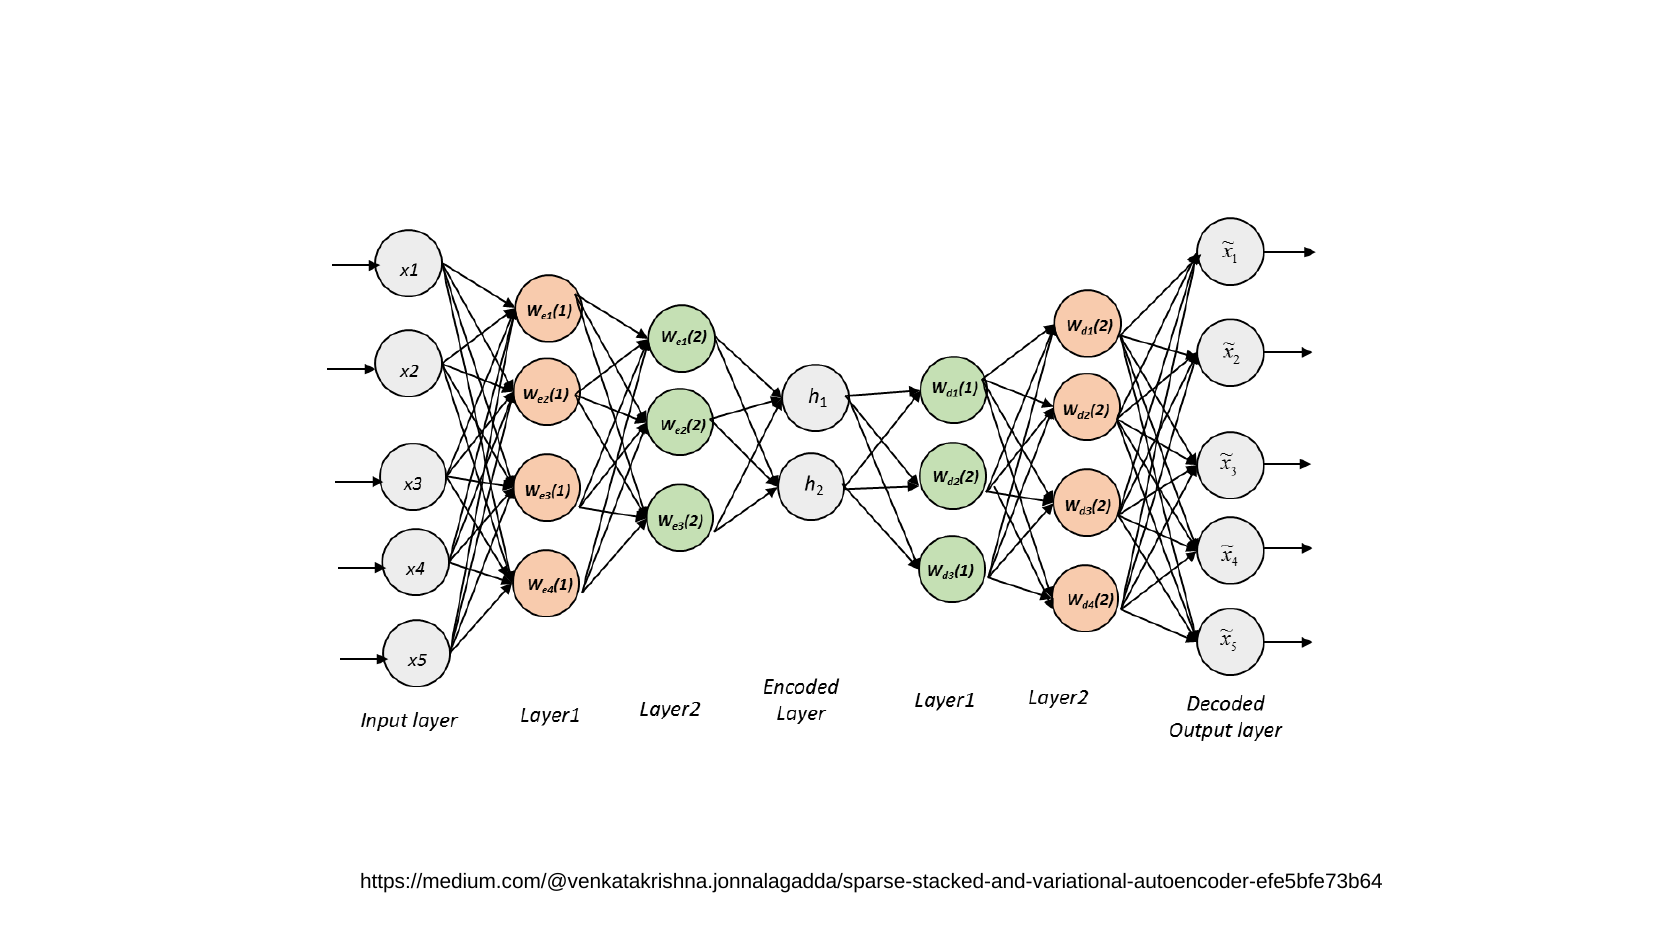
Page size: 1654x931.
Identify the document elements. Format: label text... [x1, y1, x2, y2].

picture [327, 217, 1327, 758]
text_box https://medium.com/@venkatakrishna.jonnalagadda/sparse-stacked-and-variational-autoencoder-efe5bfe73b64 [345, 862, 1463, 931]
